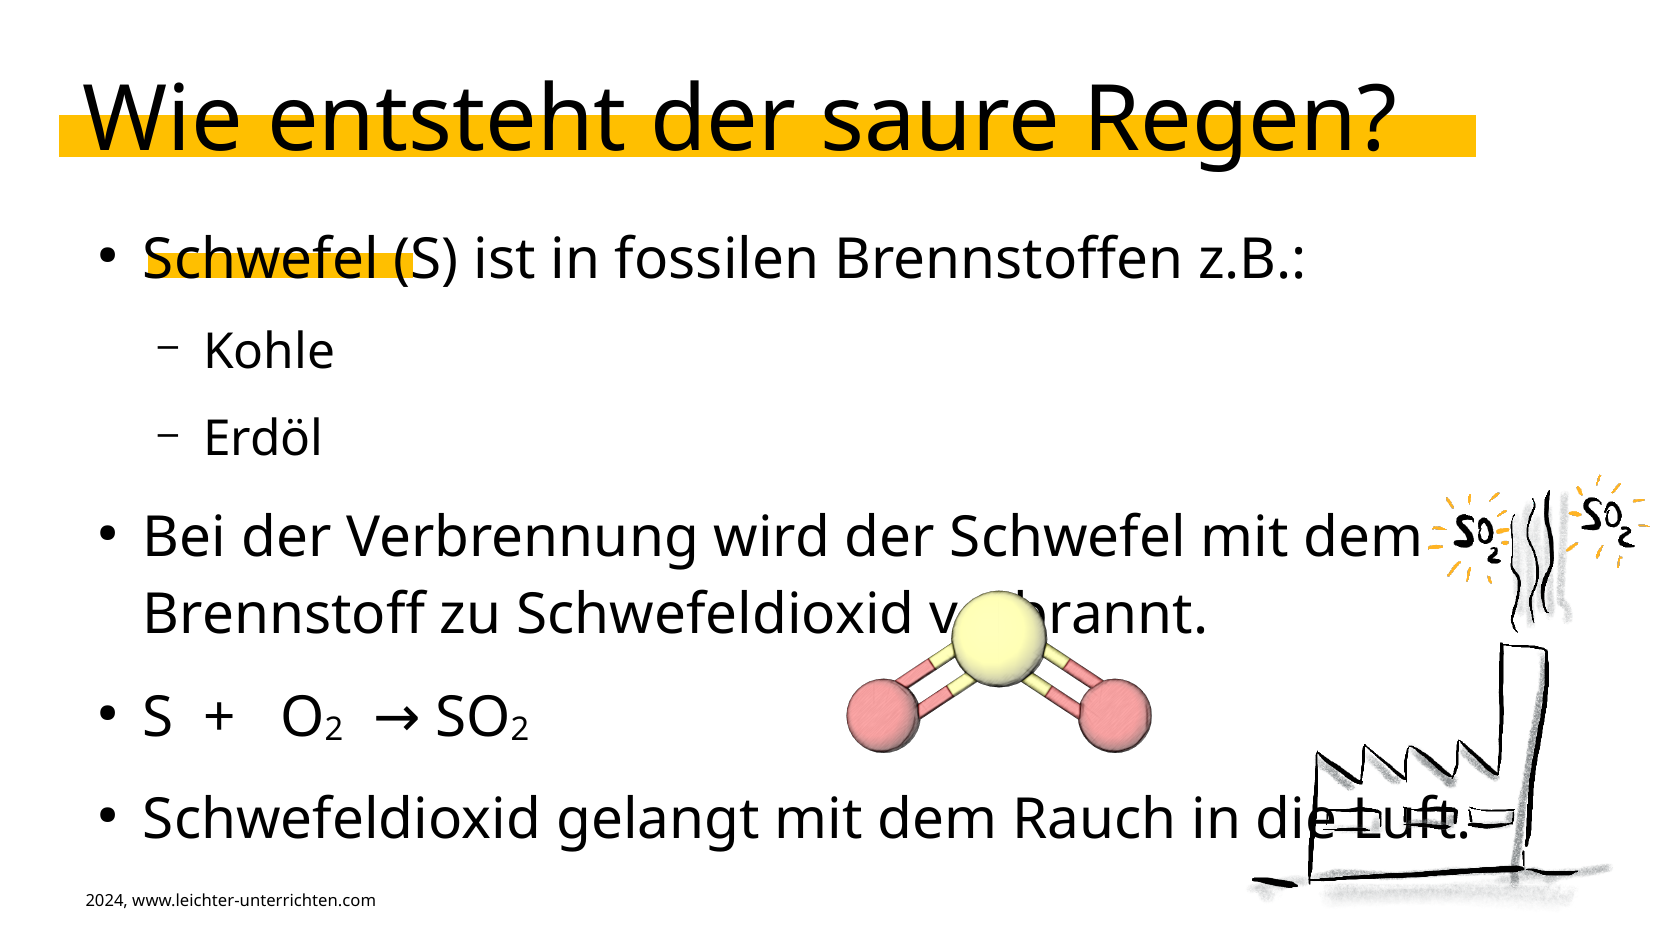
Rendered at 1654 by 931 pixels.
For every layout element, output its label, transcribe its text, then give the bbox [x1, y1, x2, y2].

picture [1240, 470, 1654, 916]
picture [846, 590, 1152, 753]
list Schwefel (S) ist in fossilen Brennstoffen z.B.: Kohle Erdöl Bei der Verbrennung wird der Schwefel mit dem Brennstoff zu Schwefeldioxid verbrannt. S + O2 → SO2 Schwefeldioxid gelangt mit dem Rauch in die Luft. [82, 217, 1571, 857]
title Wie entsteht der saure Regen? [82, 37, 1571, 193]
